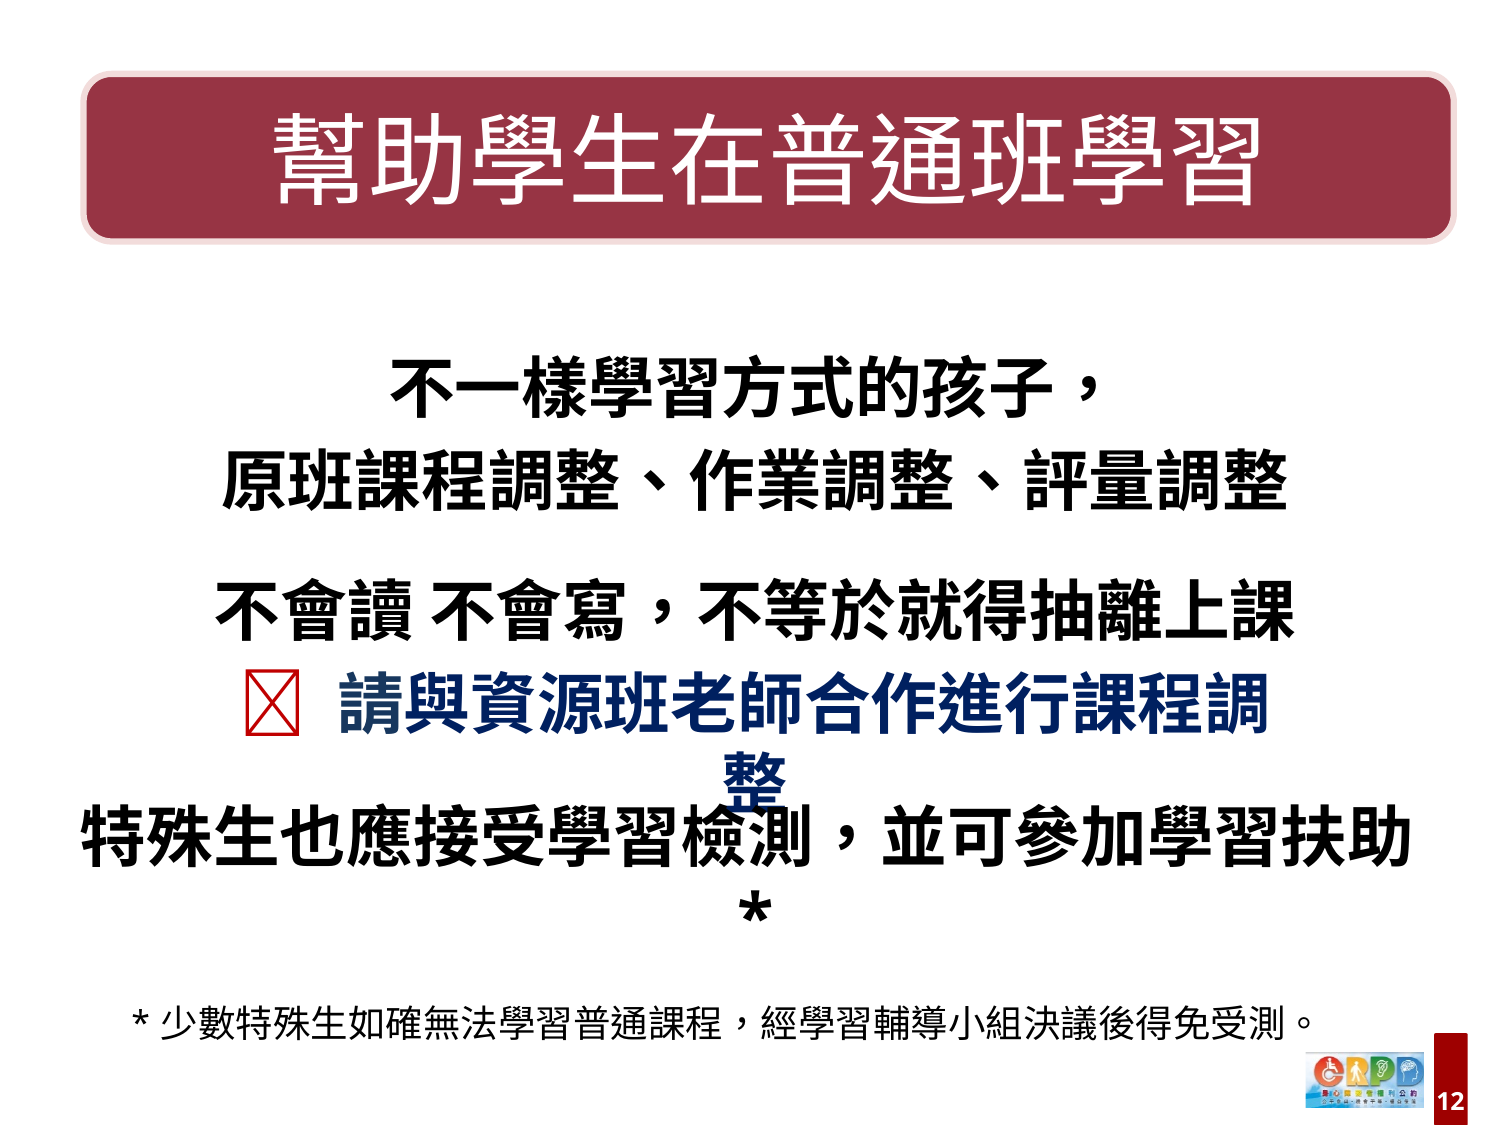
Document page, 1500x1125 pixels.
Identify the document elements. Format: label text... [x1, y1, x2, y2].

text_box 幫助學生在普通班學習 [83, 73, 1454, 242]
text_box *少數特殊生如確無法學習普通課程，經學習輔導小組決議後得免受測。 [100, 973, 1353, 1072]
text_box 不會讀 不會寫，不等於就得抽離上課  請與資源班老師合作進行課程調整 [194, 561, 1317, 777]
text_box 12 [1416, 1076, 1485, 1125]
text_box 特殊生也應接受學習檢測，並可參加學習扶助* [52, 786, 1459, 943]
text_box 不一樣學習方式的孩子， 原班課程調整、作業調整、評量調整 [194, 338, 1317, 519]
